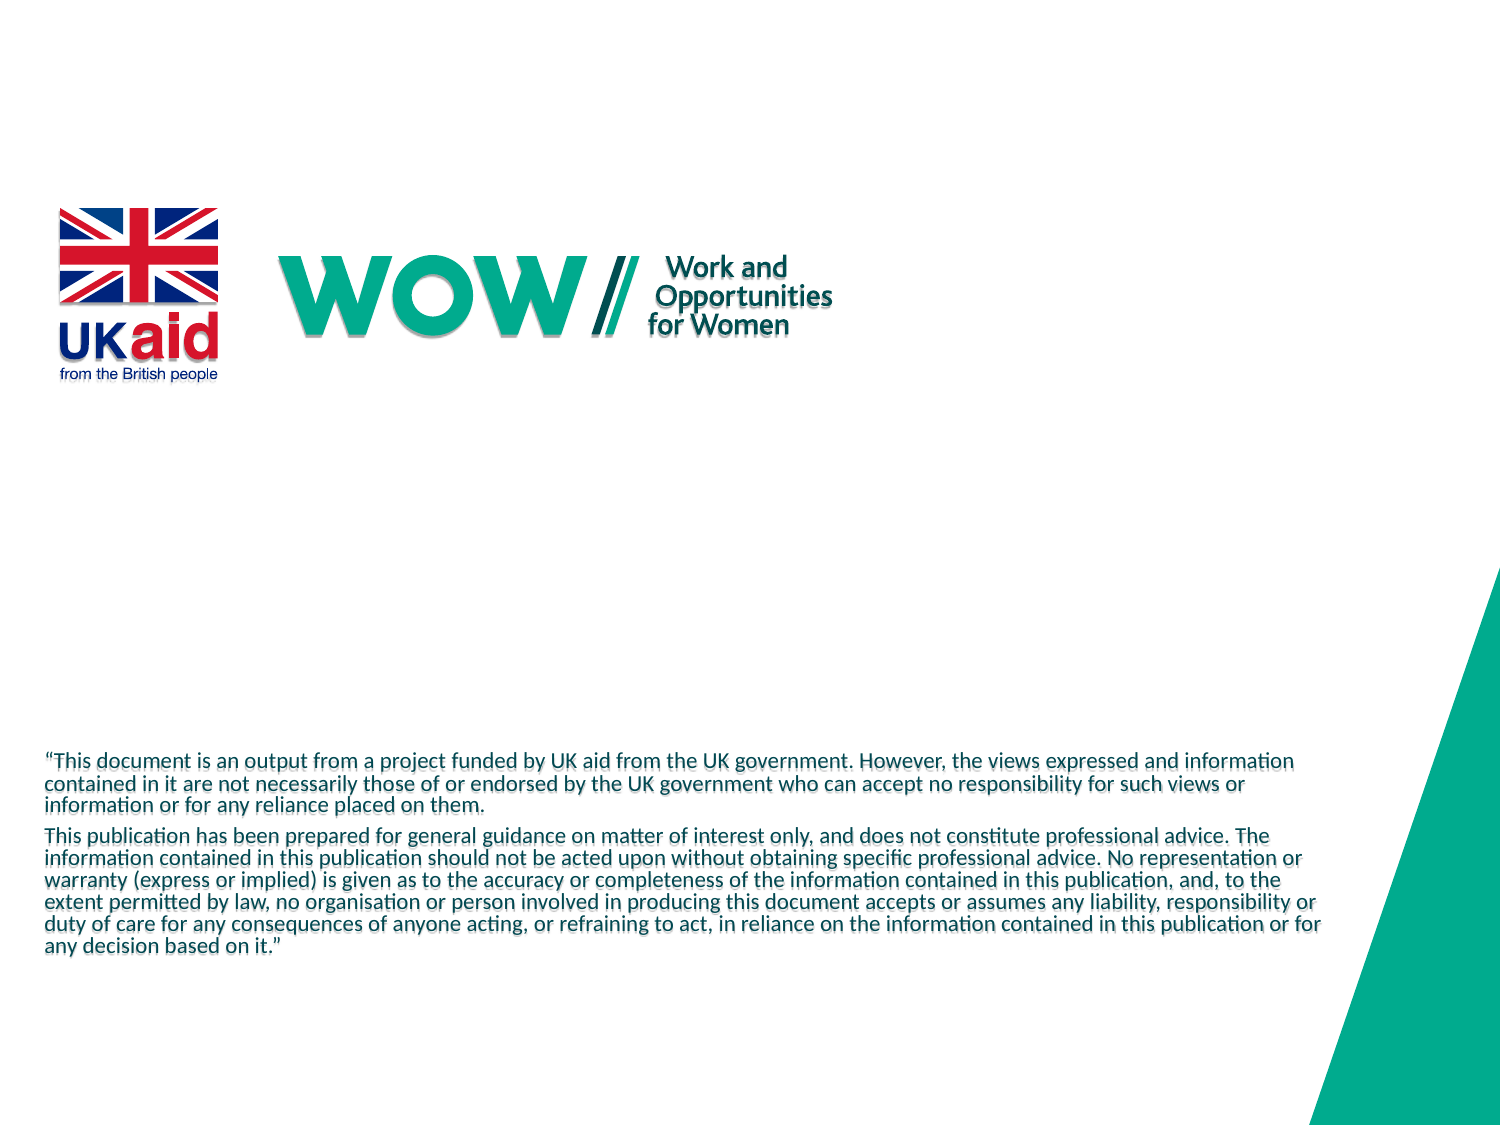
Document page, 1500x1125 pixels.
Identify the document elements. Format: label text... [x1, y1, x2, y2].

subtitle “This document is an output from a project funded by UK aid from the UK government. However, the views expressed and information contained in it are not necessarily those of or endorsed by the UK government who can accept no responsibility for such views or information or for any reliance placed on them. This publication has been prepared for general guidance on matter of interest only, and does not constitute professional advice. The information contained in this publication should not be acted upon without obtaining specific professional advice. No representation or warranty (express or implied) is given as to the accuracy or completeness of the information contained in this publication, and, to the extent permitted by law, no organisation or person involved in producing this document accepts or assumes any liability, responsibility or duty of care for any consequences of anyone acting, or refraining to act, in reliance on the information contained in this publication or for any decision based on it.” [44, 751, 1338, 1022]
